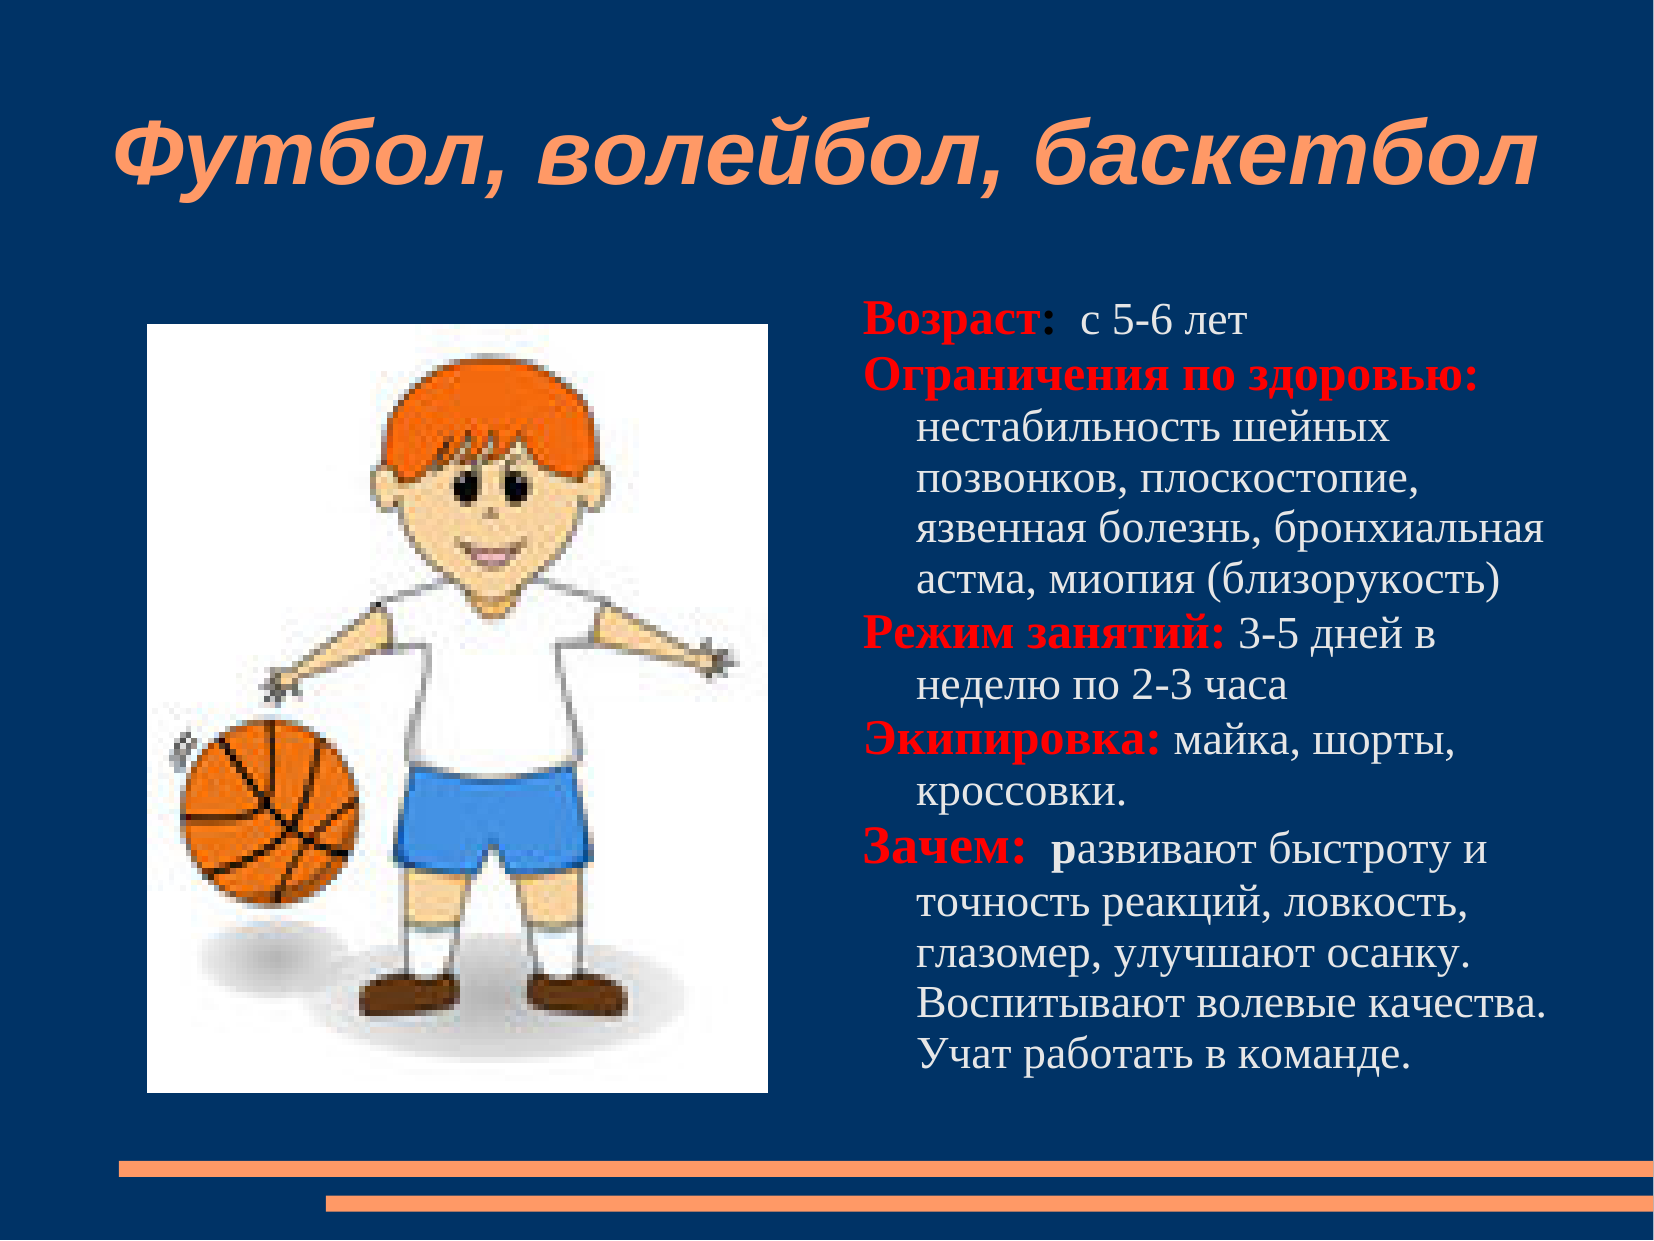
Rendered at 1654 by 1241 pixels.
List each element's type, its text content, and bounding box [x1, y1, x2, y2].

title Футбол, волейбол, баскетбол [82, 56, 1571, 250]
picture [121, 322, 824, 1132]
list Возраст: с 5-6 лет Ограничения по здоровью: нестабильность шейных позвонков, плоскостопие, язвенная болезнь, бронхиальная астма, миопия (близорукость) Режим занятий: 3-5 дней в неделю по 2-3 часа Экипировка: майка, шорты, кроссовки. Зачем: развивают быстроту и точность реакций, ловкость, глазомер, улучшают осанку. Воспитывают волевые качества. Учат работать в команде. [845, 290, 1572, 1094]
